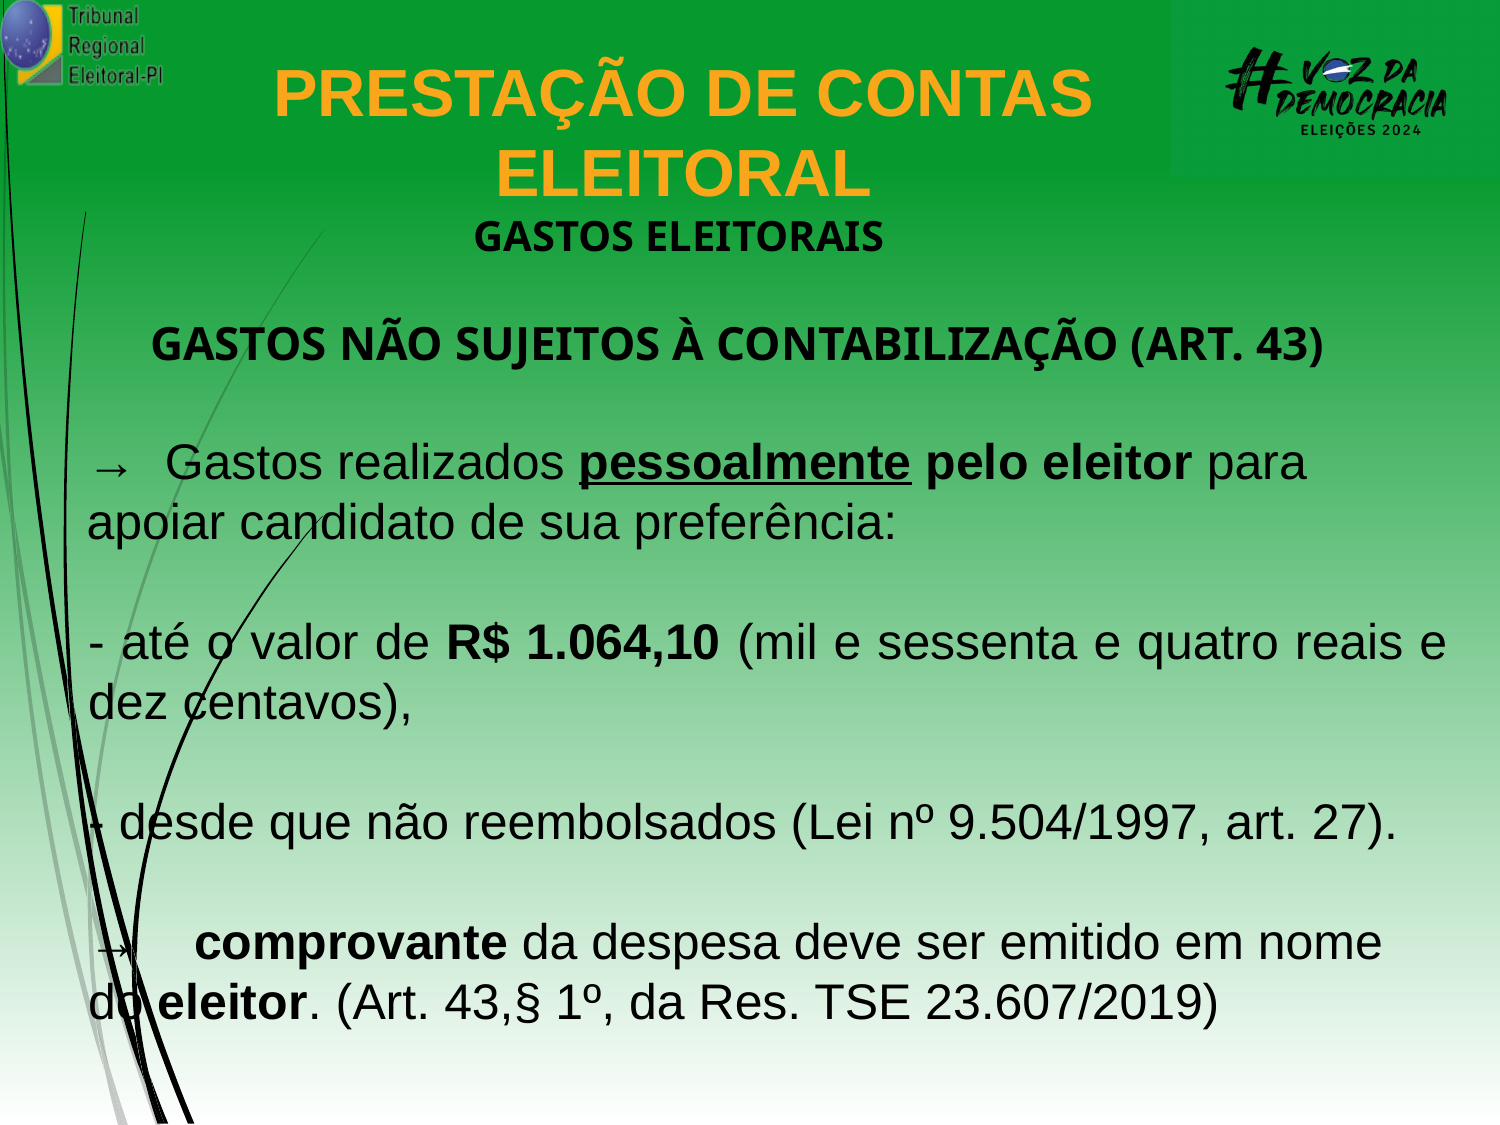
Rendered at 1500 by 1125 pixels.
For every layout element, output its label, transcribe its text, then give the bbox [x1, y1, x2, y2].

picture [1171, 0, 1500, 177]
text_box PRESTAÇÃO DE CONTAS ELEITORAL GASTOS ELEITORAIS [0, 42, 1368, 266]
text_box GASTOS NÃO SUJEITOS À CONTABILIZAÇÃO (art. 43) → Gastos realizados pessoalmente pelo eleitor para apoiar candidato de sua preferência: - até o valor de R$ 1.064,10 (mil e sessenta e quatro reais e dez centavos), - desde que não reembolsados (Lei nº 9.504/1997, art. 27). → comprovante da despesa deve ser emitido em nome do eleitor. (Art. 43,§ 1º, da Res. TSE 23.607/2019) [12, 267, 1463, 1061]
picture [0, 0, 177, 94]
